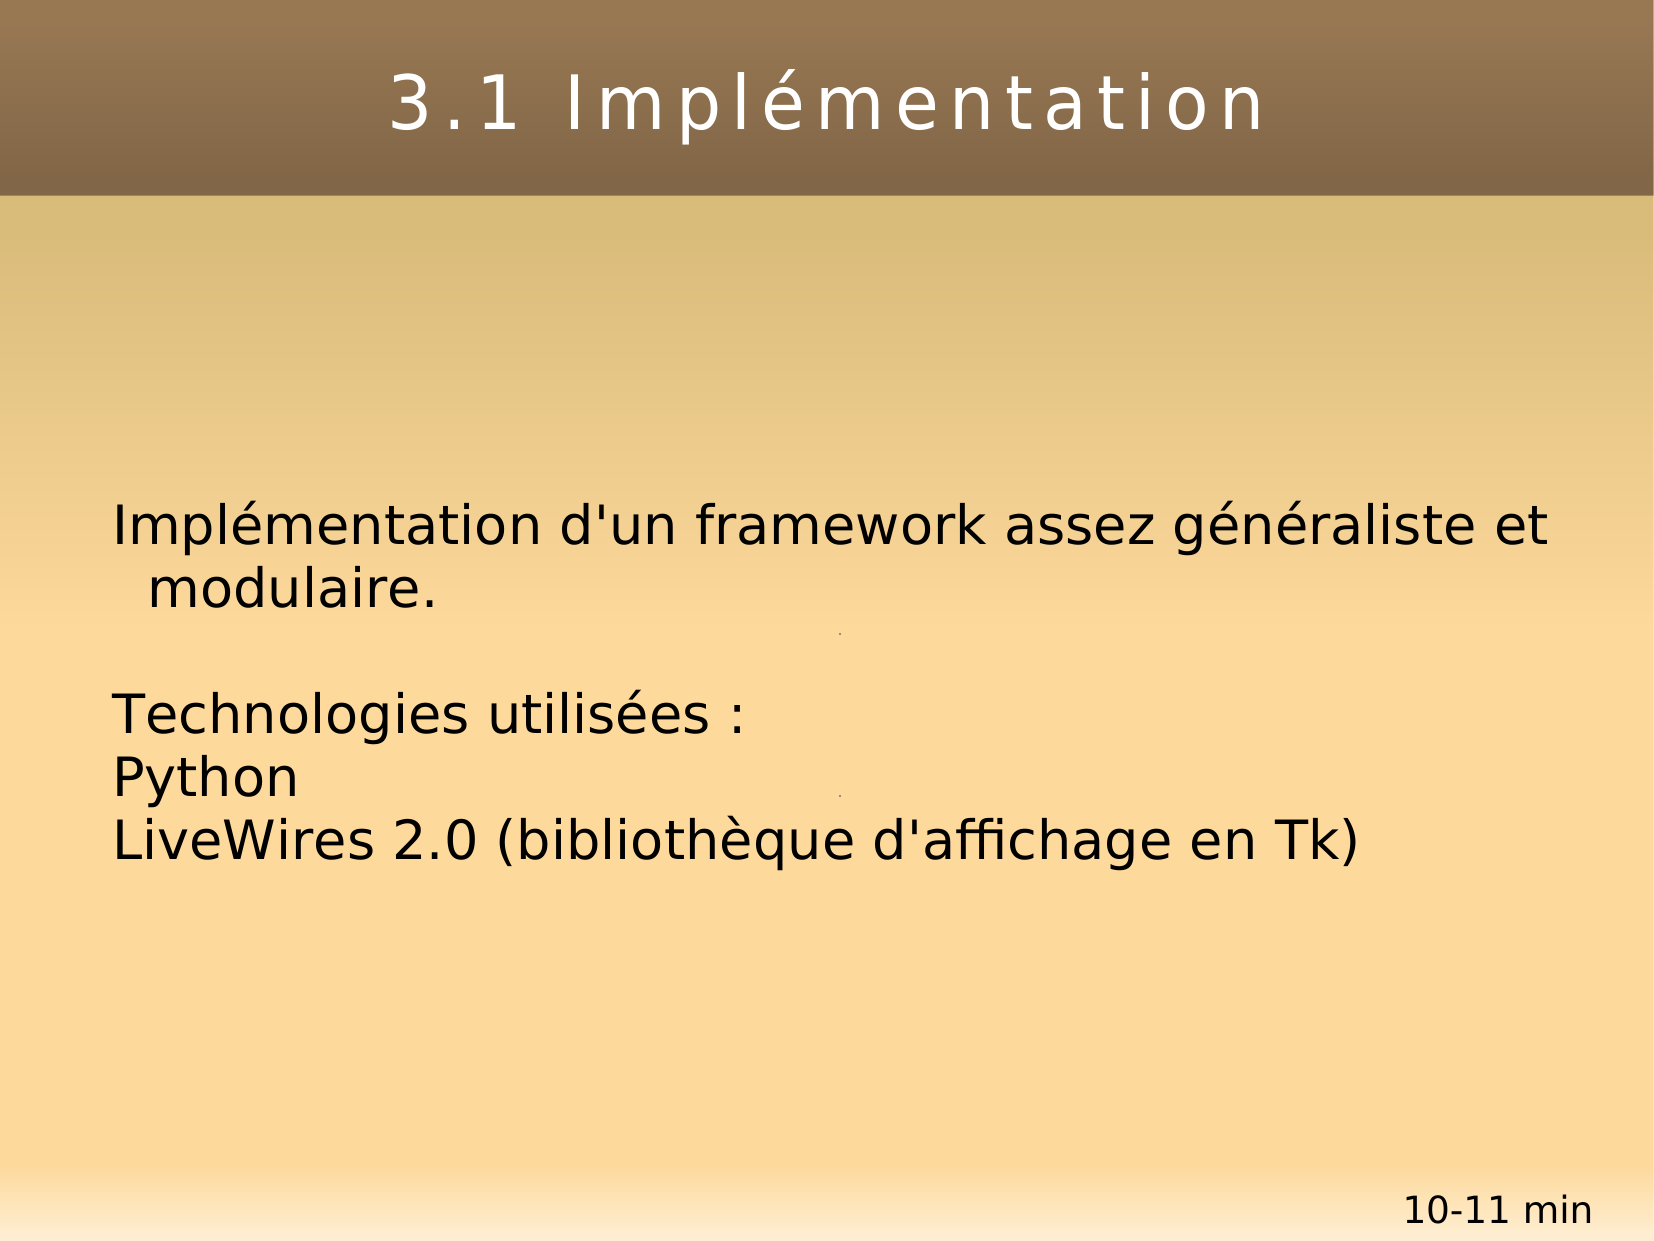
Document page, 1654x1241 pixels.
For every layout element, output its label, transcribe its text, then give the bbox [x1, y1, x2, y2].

title 3.1 Implémentation [59, 29, 1595, 178]
text_box 10-11 min [1387, 1181, 1654, 1240]
subtitle Implémentation d'un framework assez généraliste et modulaire. Technologies utilisées : Python LiveWires 2.0 (bibliothèque d'affichage en Tk) [76, 274, 1565, 1093]
picture [0, 0, 1654, 1241]
